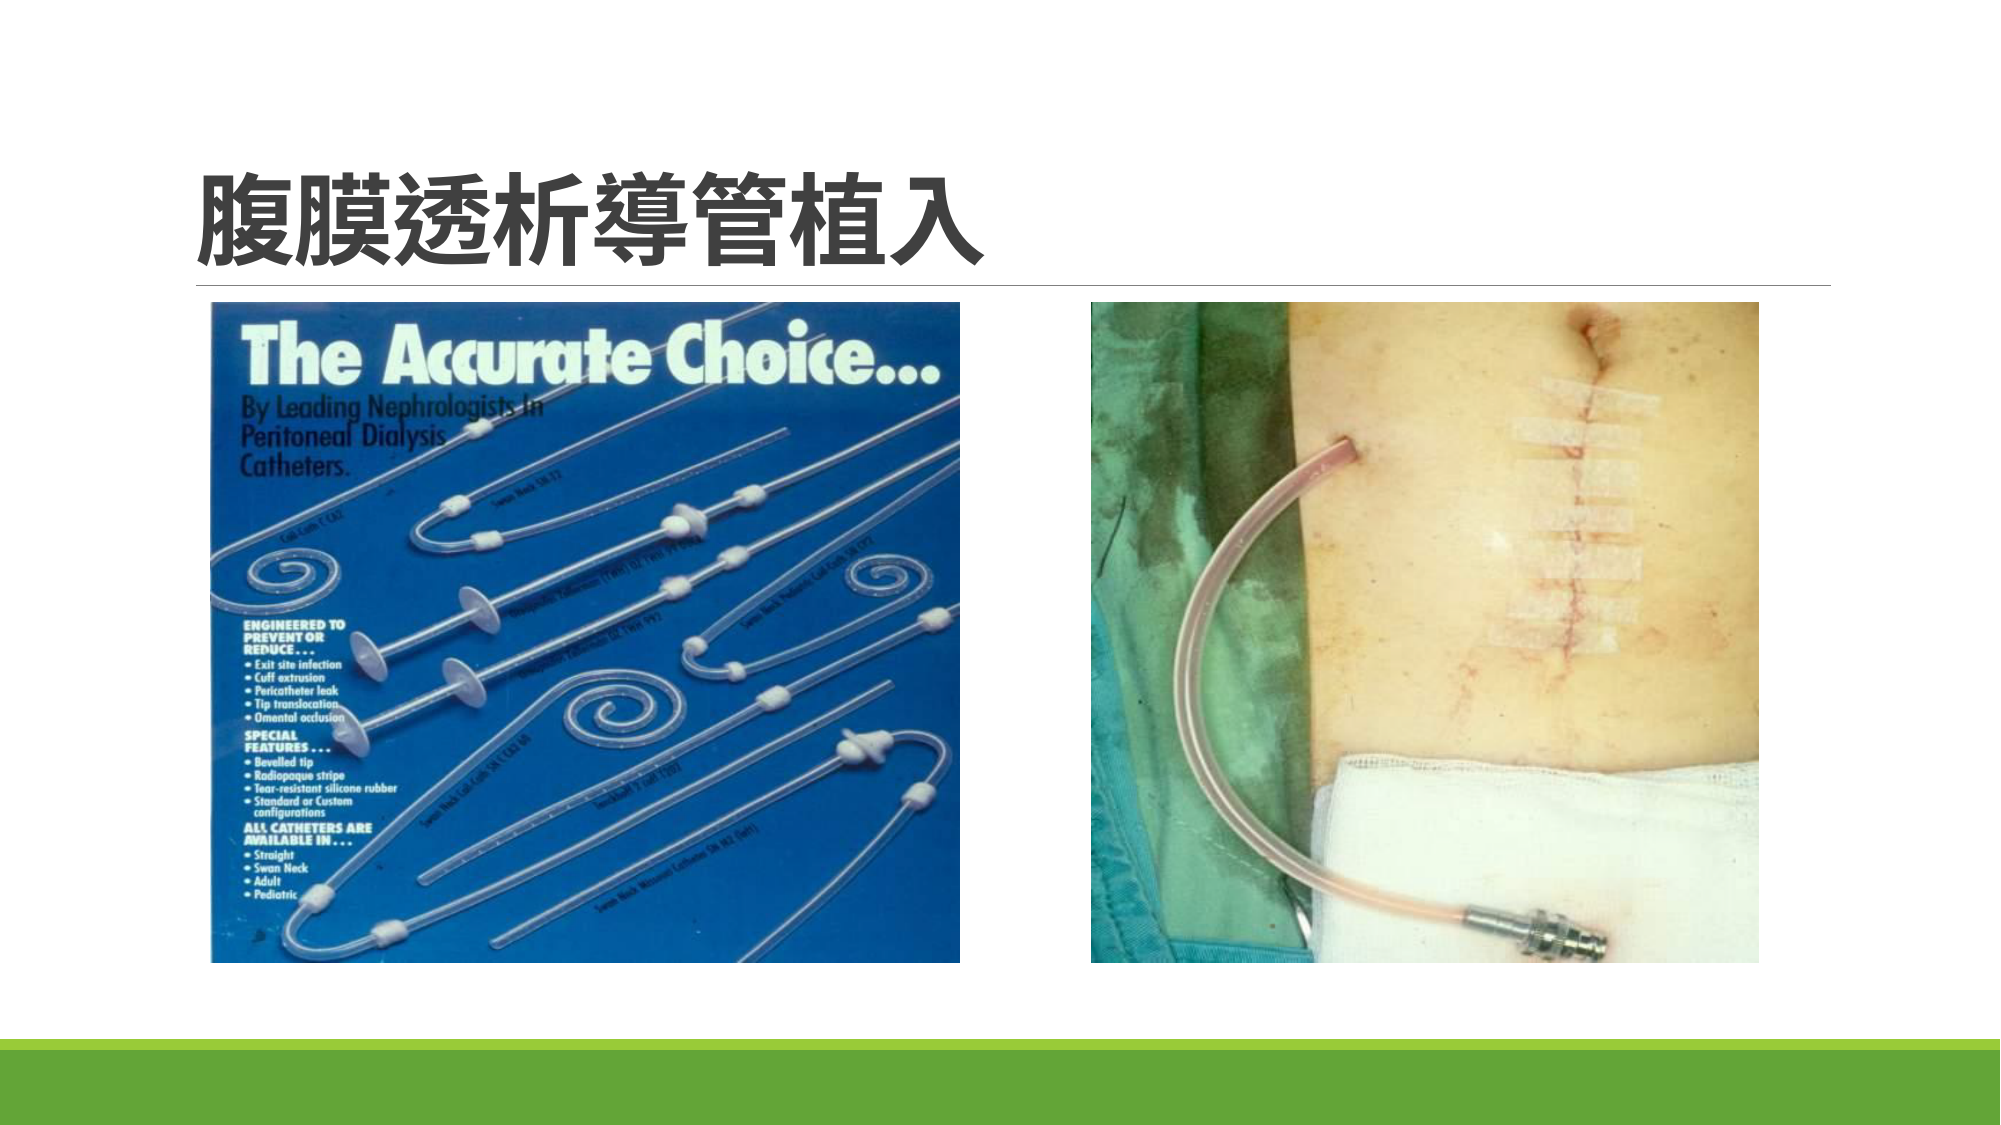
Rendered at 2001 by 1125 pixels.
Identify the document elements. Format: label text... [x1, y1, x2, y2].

title 腹膜透析導管植入 [180, 47, 1831, 286]
picture [1091, 302, 1759, 963]
picture [210, 302, 960, 963]
